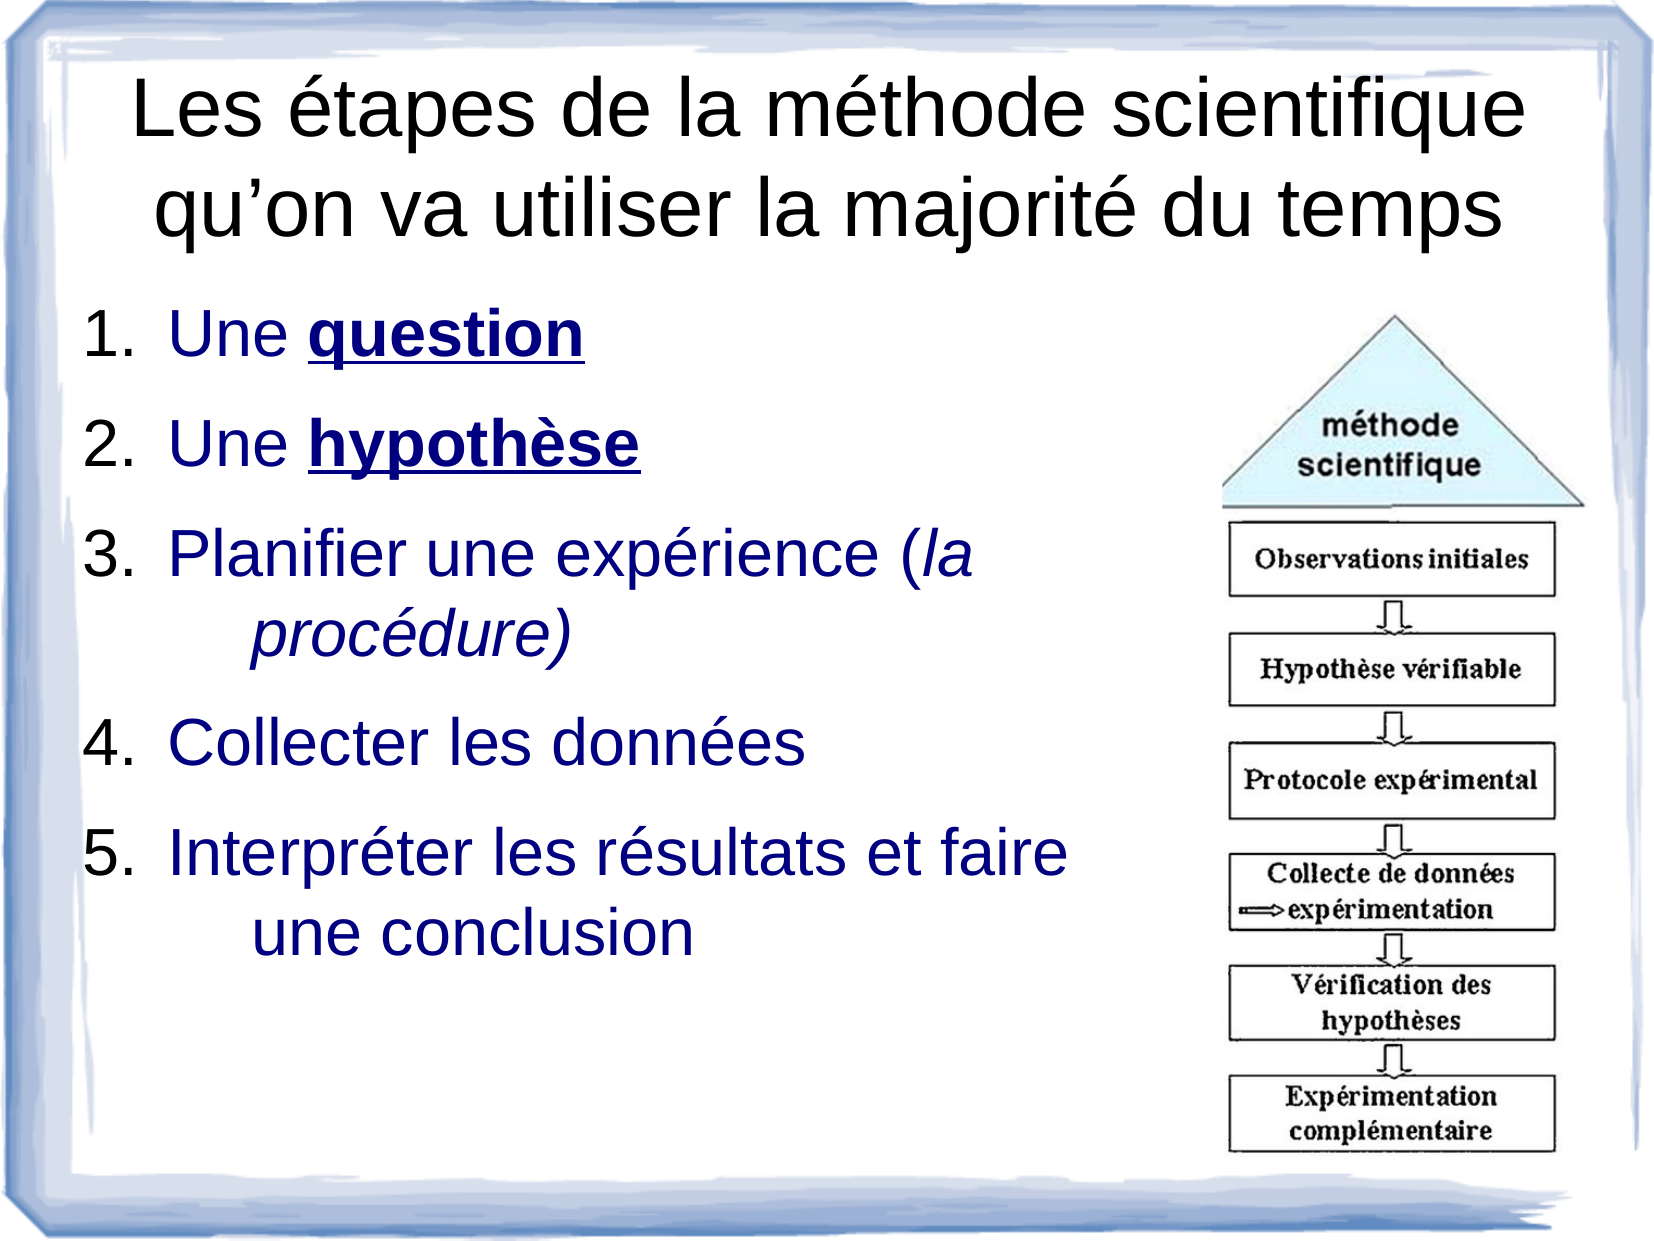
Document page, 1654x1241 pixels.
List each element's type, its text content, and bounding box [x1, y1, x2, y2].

list Une question Une hypothèse Planifier une expérience (la procédure) Collecter les données Interpréter les résultats et faire une conclusion [82, 290, 1187, 1109]
picture [1222, 309, 1598, 1157]
title Les étapes de la méthode scientifique qu’on va utiliser la majorité du temps [60, 49, 1598, 257]
